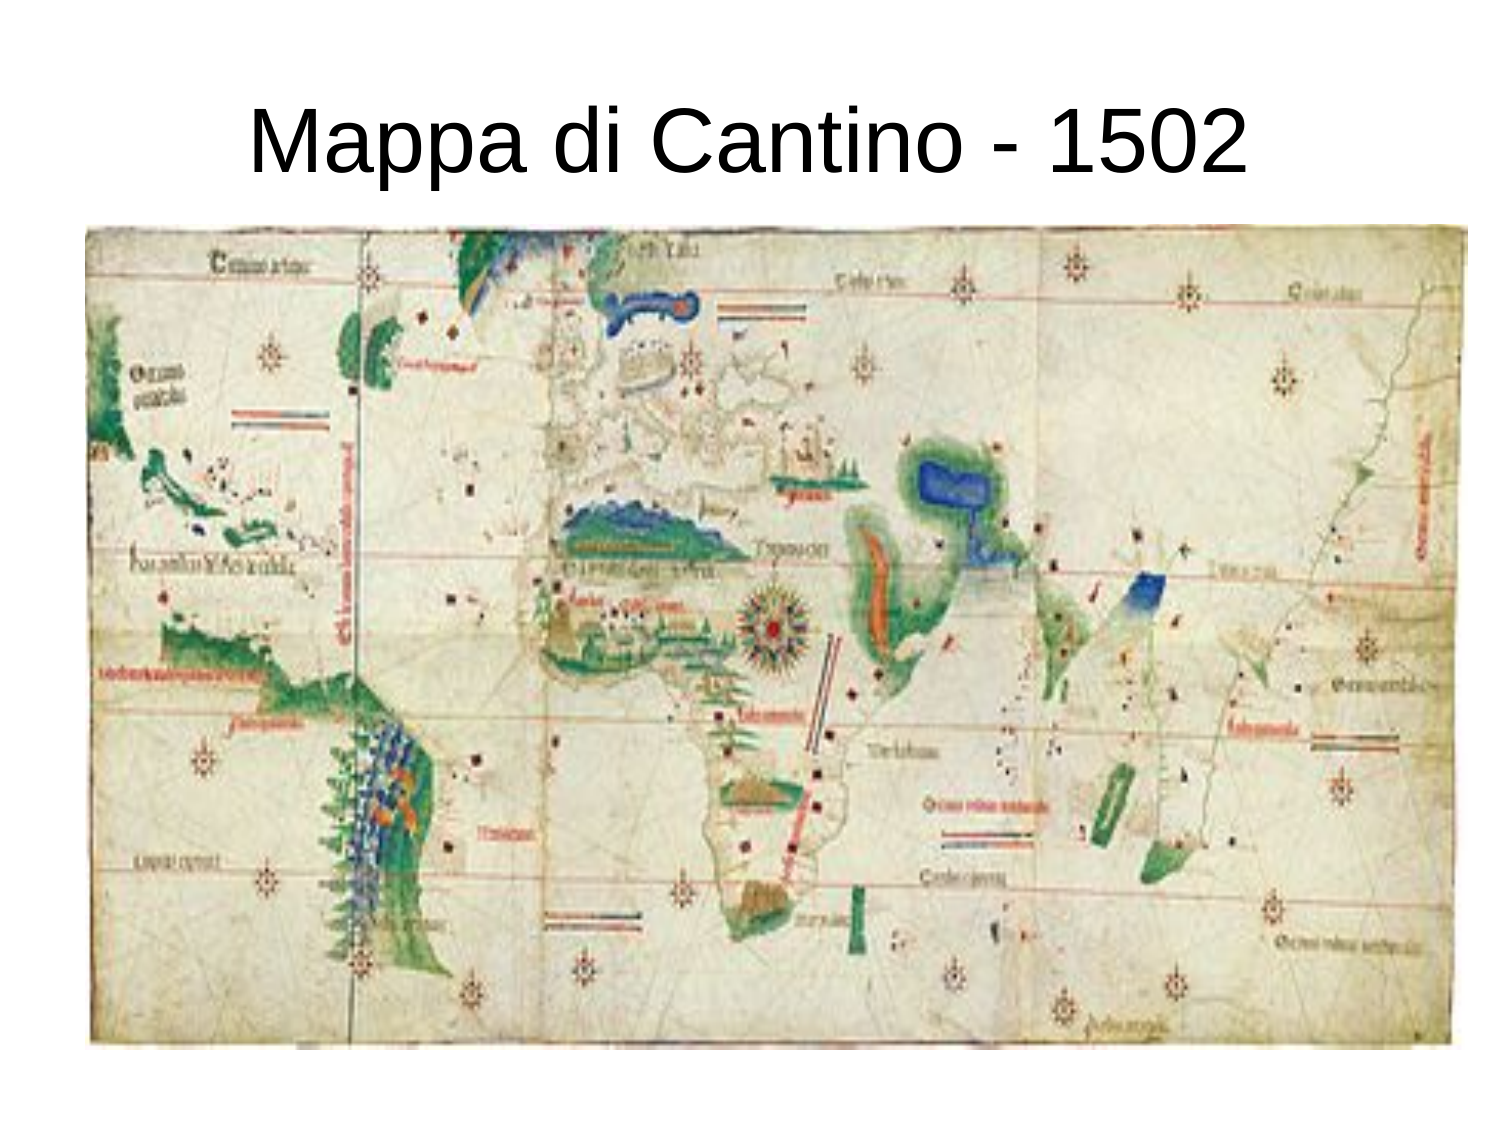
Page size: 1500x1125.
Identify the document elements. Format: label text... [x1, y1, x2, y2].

title Mappa di Cantino - 1502 [74, 44, 1425, 233]
picture [85, 224, 1468, 1050]
